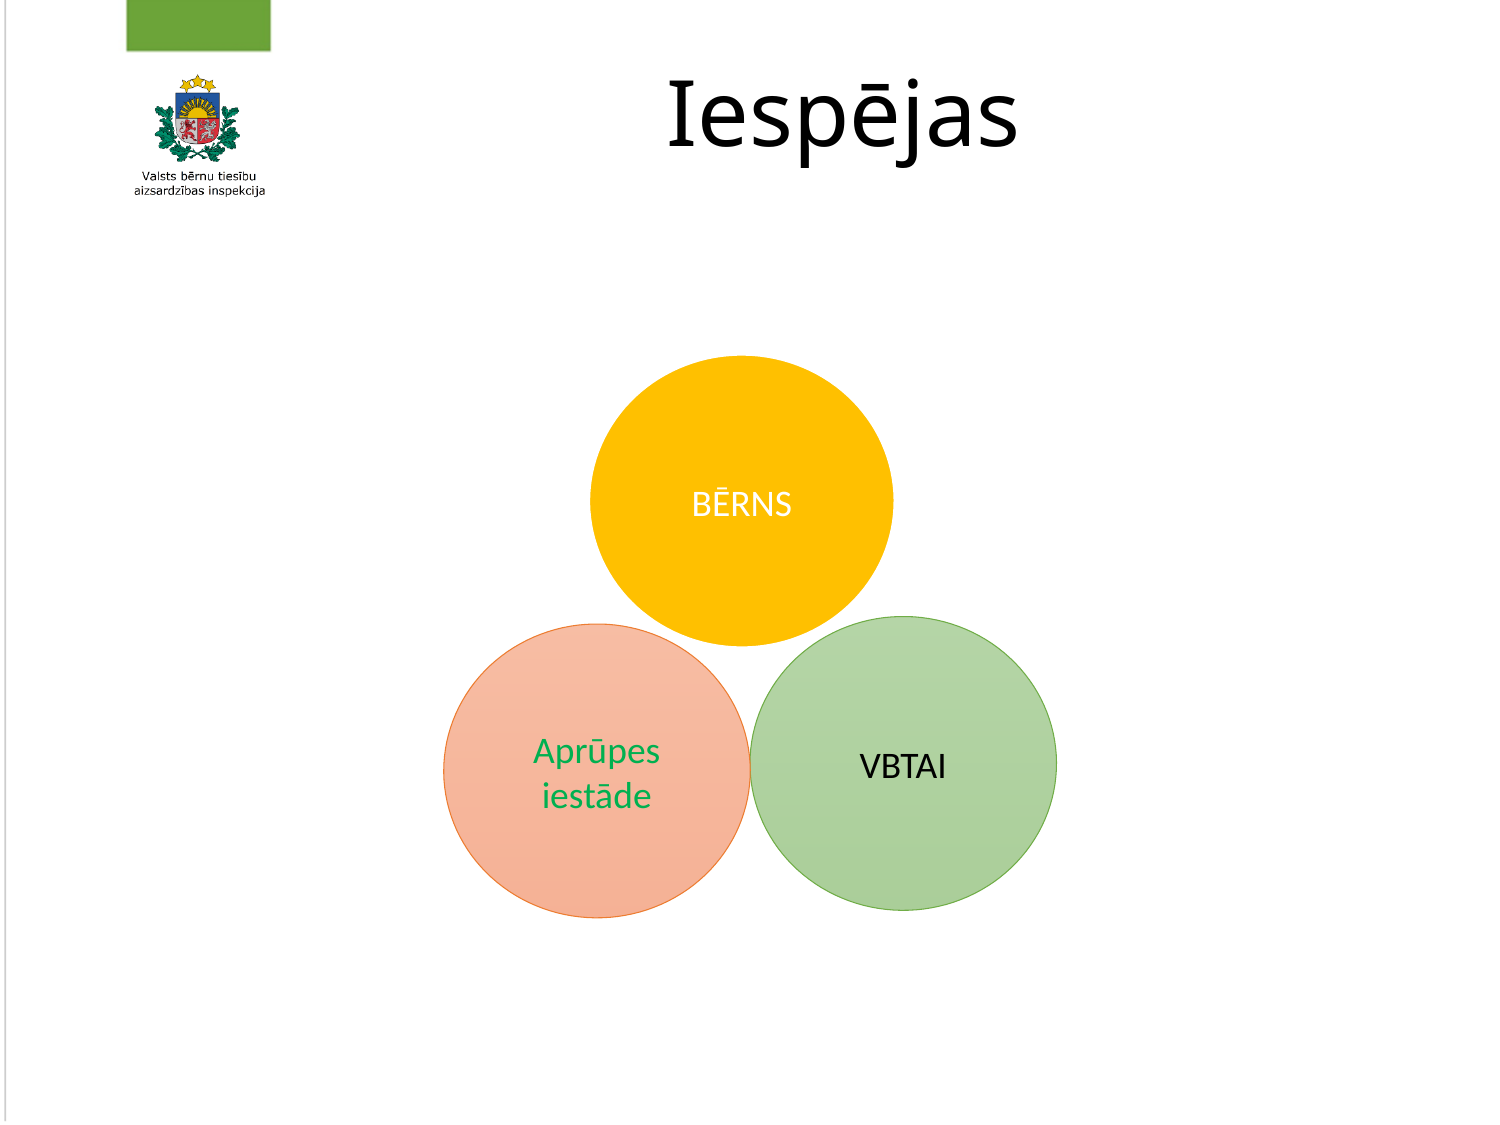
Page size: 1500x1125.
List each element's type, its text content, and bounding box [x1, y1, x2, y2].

title Iespējas [290, 59, 1397, 278]
text_box VBTAI [750, 616, 1057, 911]
text_box BĒRNS [588, 354, 896, 648]
text_box Aprūpes iestāde [443, 624, 751, 918]
